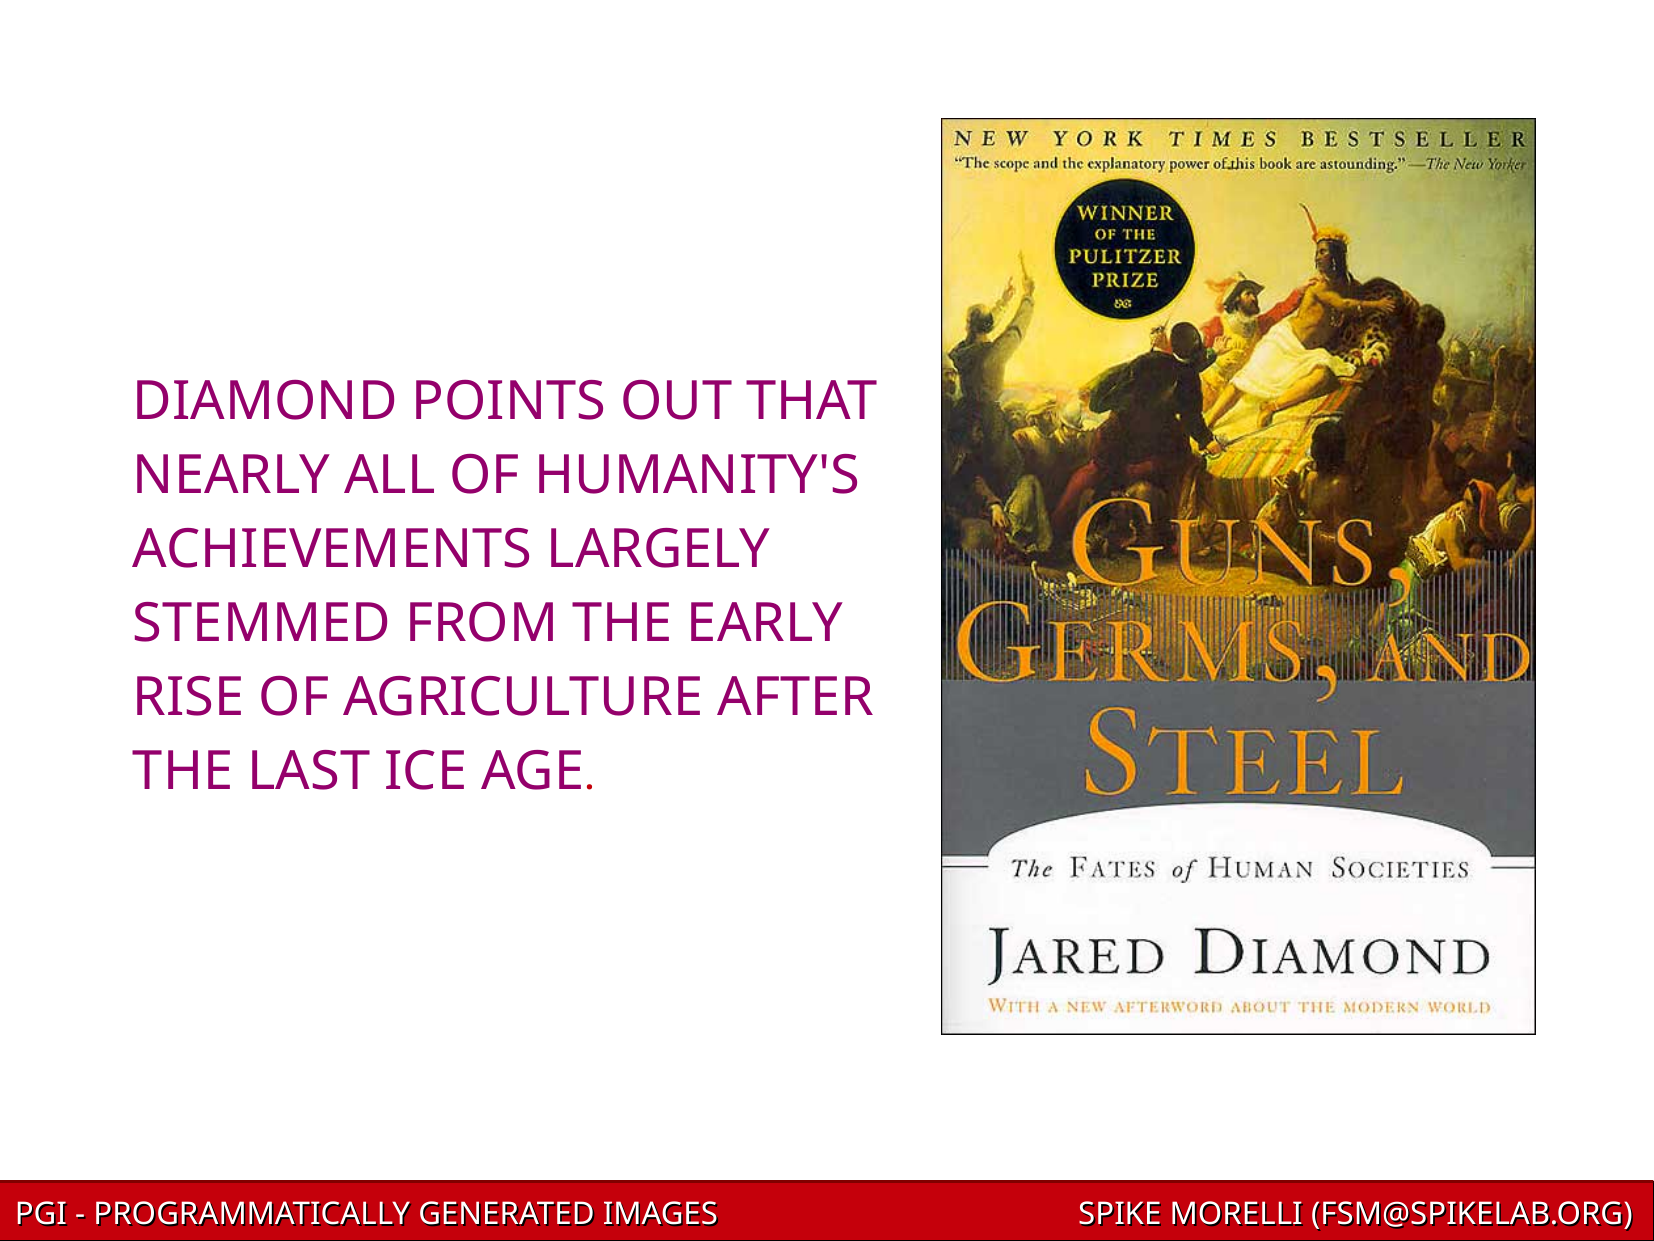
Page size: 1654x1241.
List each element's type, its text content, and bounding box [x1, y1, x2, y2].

text_box DIAMOND POINTS OUT THAT NEARLY ALL OF HUMANITY'S ACHIEVEMENTS LARGELY STEMMED FROM THE EARLY RISE OF AGRICULTURE AFTER THE LAST ICE AGE. [118, 354, 963, 739]
text_box SPIKE MORELLI (FSM@SPIKELAB.ORG) [1063, 1184, 1643, 1235]
text_box [0, 1183, 1654, 1241]
picture [941, 118, 1536, 1035]
text_box PGI - PROGRAMMATICALLY GENERATED IMAGES [0, 1184, 722, 1235]
